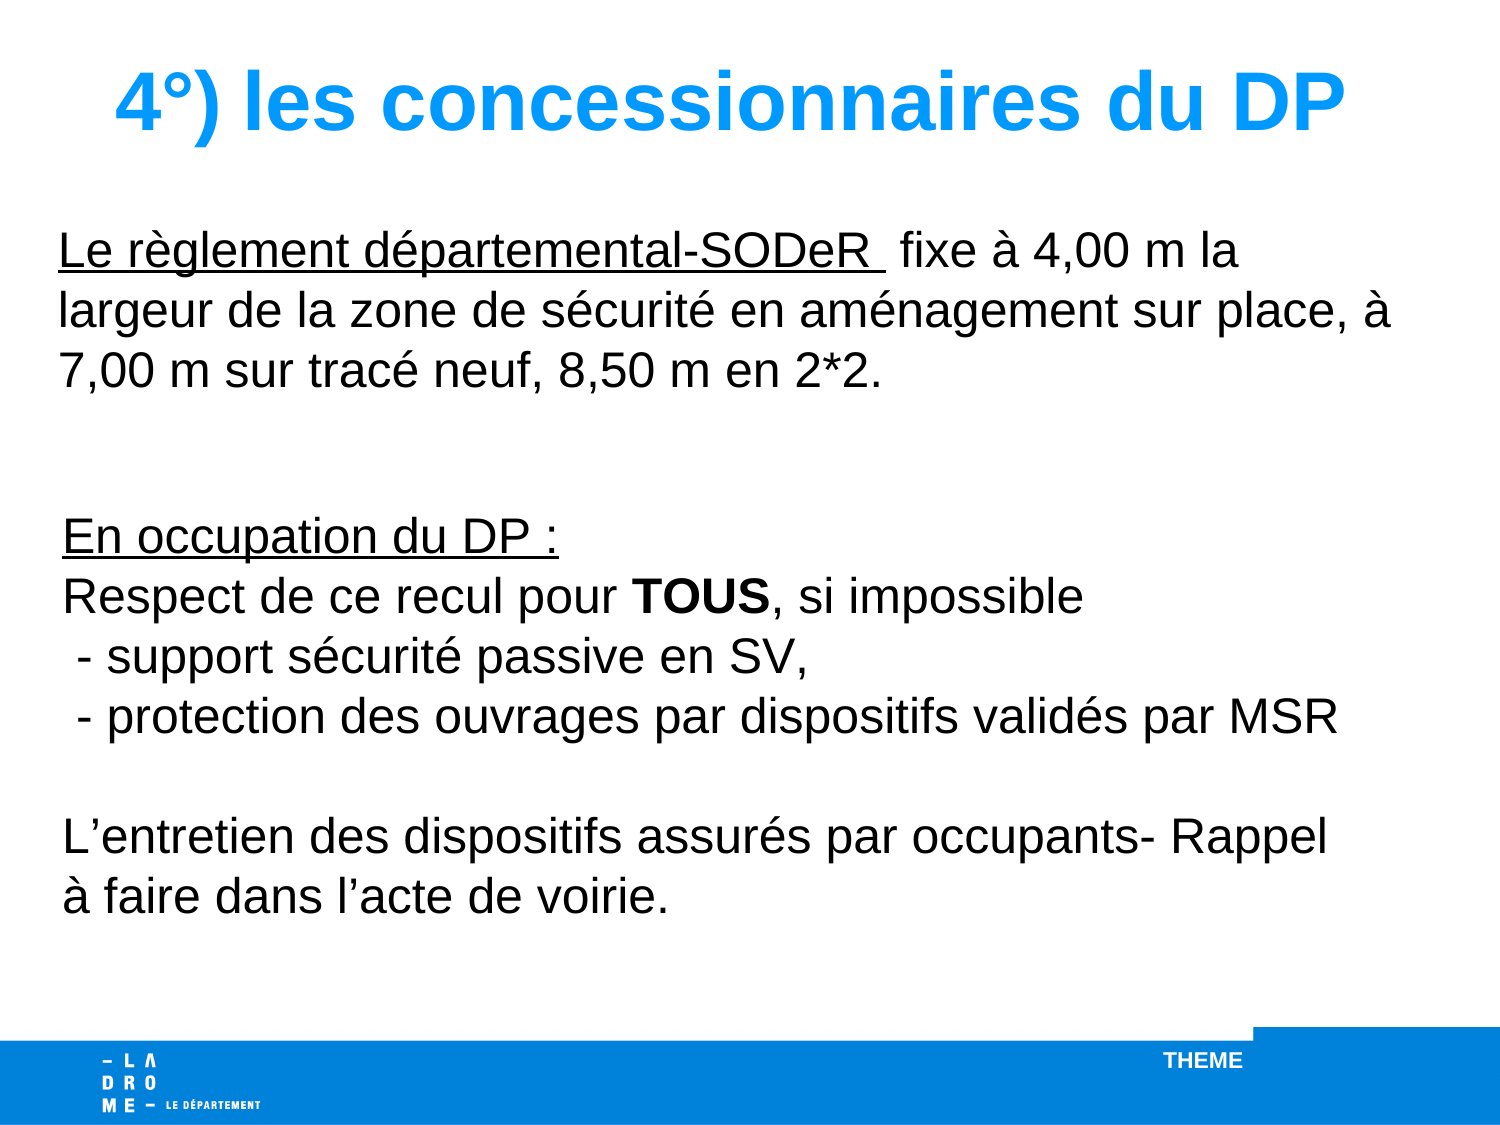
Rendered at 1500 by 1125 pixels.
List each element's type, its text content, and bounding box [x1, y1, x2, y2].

text_box En occupation du DP : Respect de ce recul pour TOUS, si impossible - support sécurité passive en SV, - protection des ouvrages par dispositifs validés par MSR L’entretien des dispositifs assurés par occupants- Rappel à faire dans l’acte de voirie. [47, 496, 1359, 931]
title 4°) les concessionnaires du DP [87, 62, 1438, 189]
text_box Le règlement départemental-SODeR fixe à 4,00 m la largeur de la zone de sécurité en aménagement sur place, à 7,00 m sur tracé neuf, 8,50 m en 2*2. [43, 210, 1414, 405]
picture [0, 1027, 1500, 1125]
